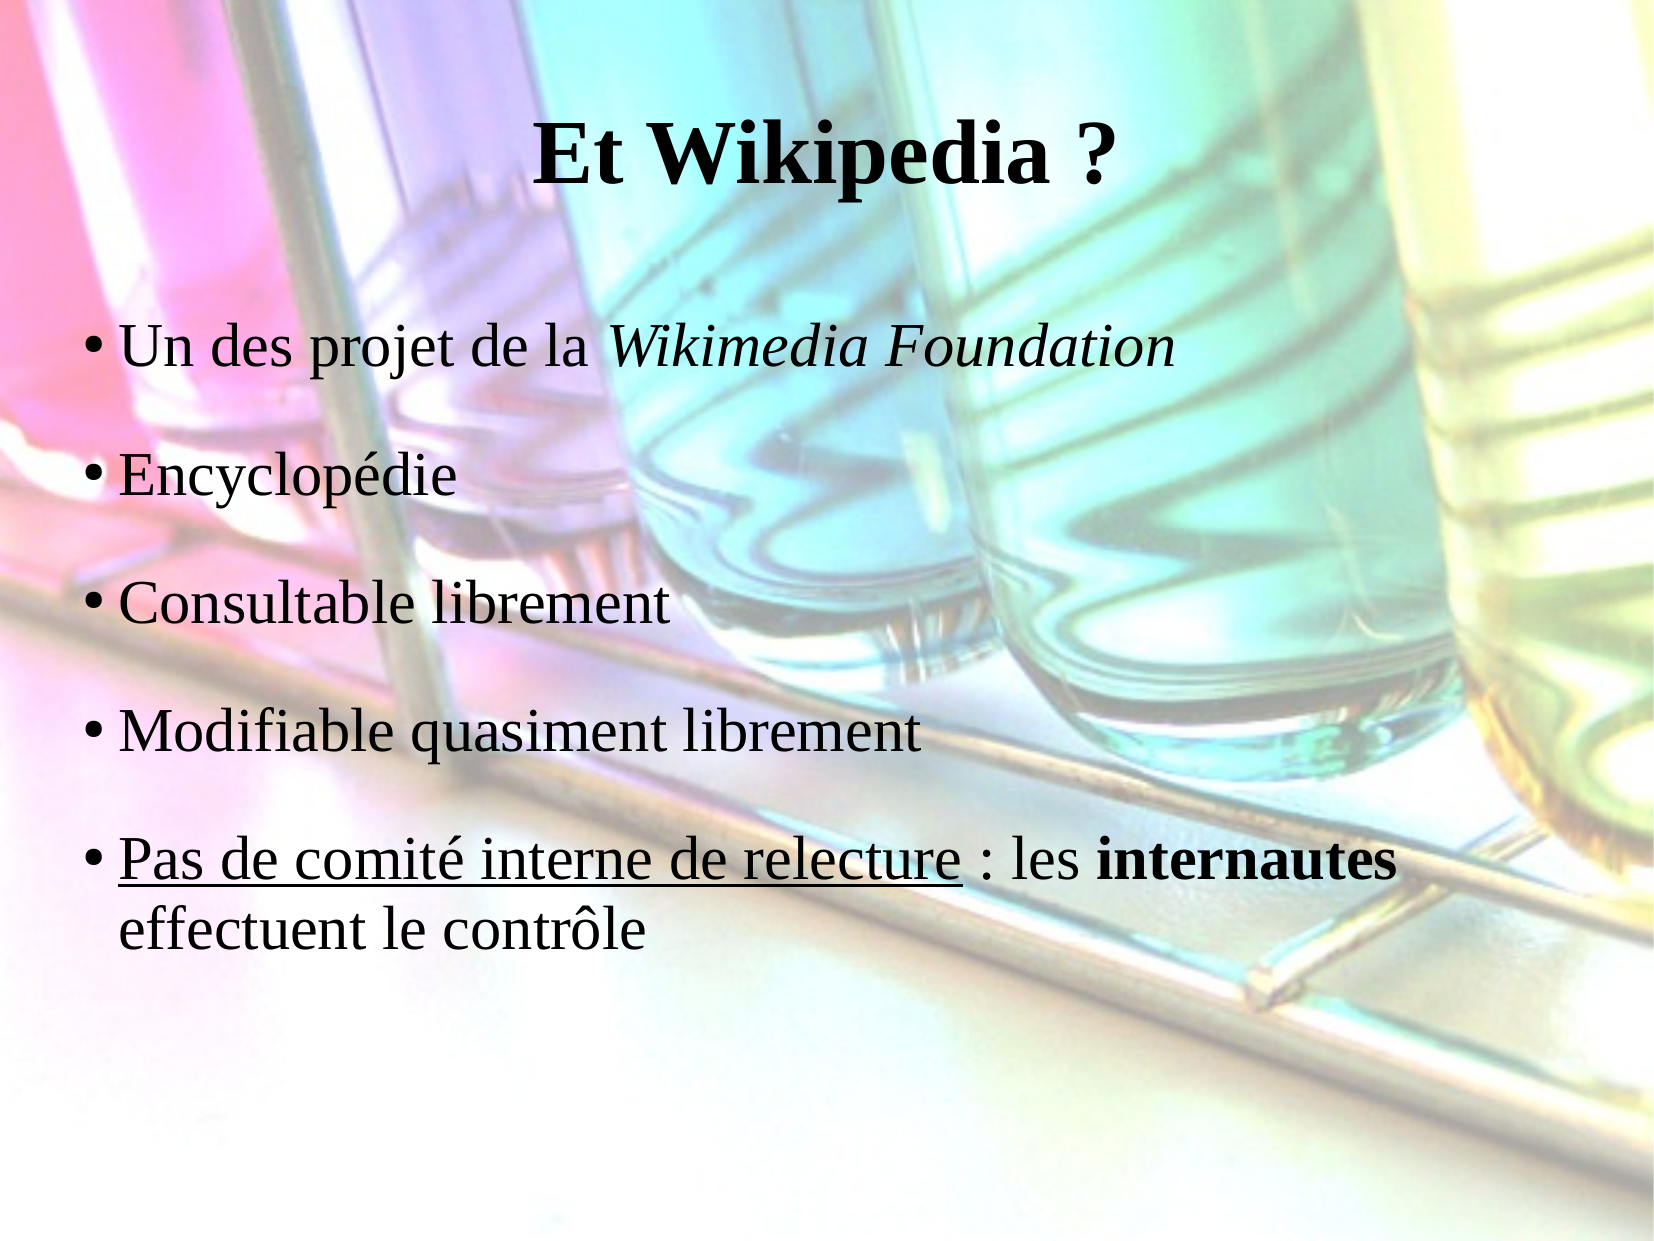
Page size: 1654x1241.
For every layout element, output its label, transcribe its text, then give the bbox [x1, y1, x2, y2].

title Et Wikipedia ? [82, 49, 1571, 257]
picture [0, 0, 1654, 1241]
text_box Un des projet de la Wikimedia Foundation Encyclopédie Consultable librement Modifiable quasiment librement Pas de comité interne de relecture : les internautes effectuent le contrôle [82, 310, 1512, 963]
